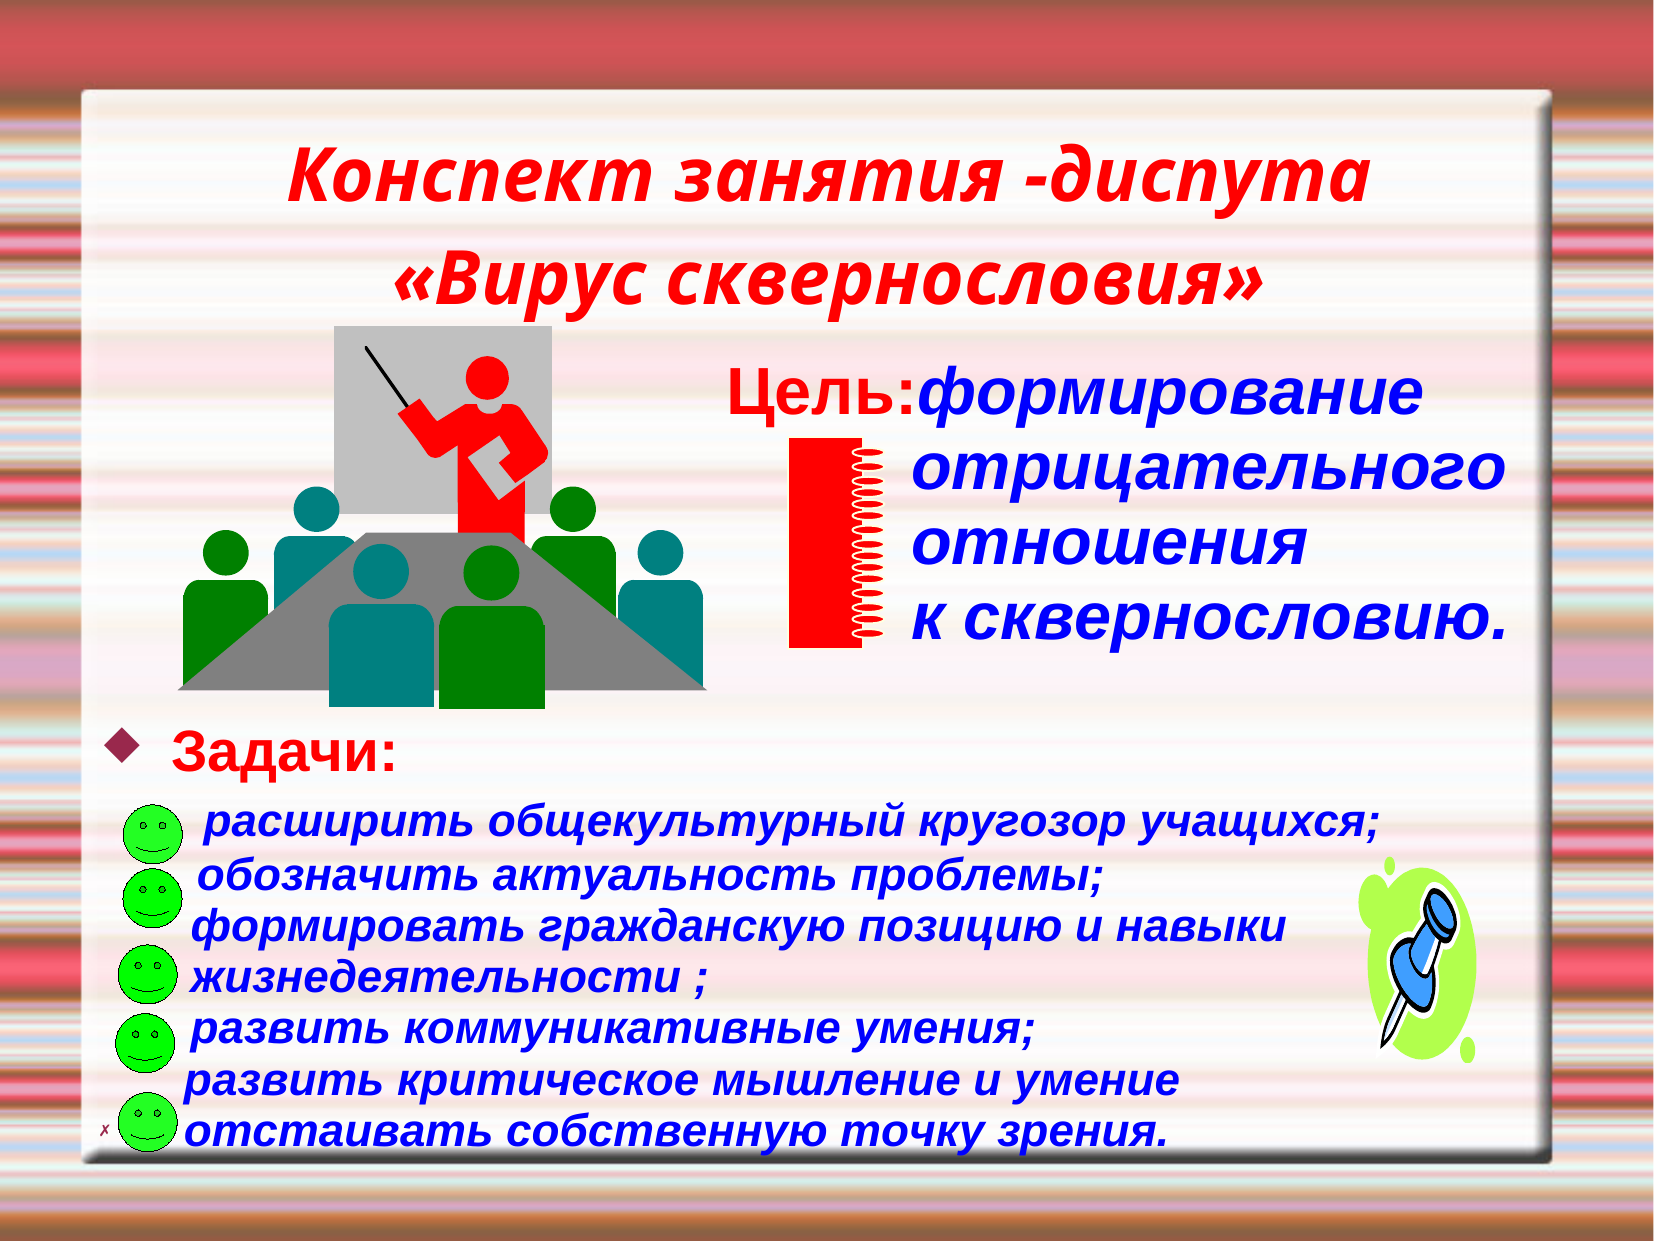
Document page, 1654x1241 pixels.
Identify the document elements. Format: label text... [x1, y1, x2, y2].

title Конспект занятия -диспута «Вирус сквернословия» [123, 118, 1536, 330]
picture [0, 0, 1654, 1241]
text_box [118, 1092, 178, 1152]
list Цель:формирование отрицательного отношения к сквернословию. Задачи: расширить общекультурный кругозор учащихся; обозначить актуальность проблемы; формировать гражданскую позицию и навыки жизнедеятельности ; развить коммуникативные умения; развить критическое мышление и умение отстаивать собственную точку зрения. [88, 354, 1536, 1238]
text_box [123, 804, 183, 864]
text_box [122, 868, 183, 928]
text_box [118, 944, 178, 1004]
text_box [115, 1013, 175, 1073]
